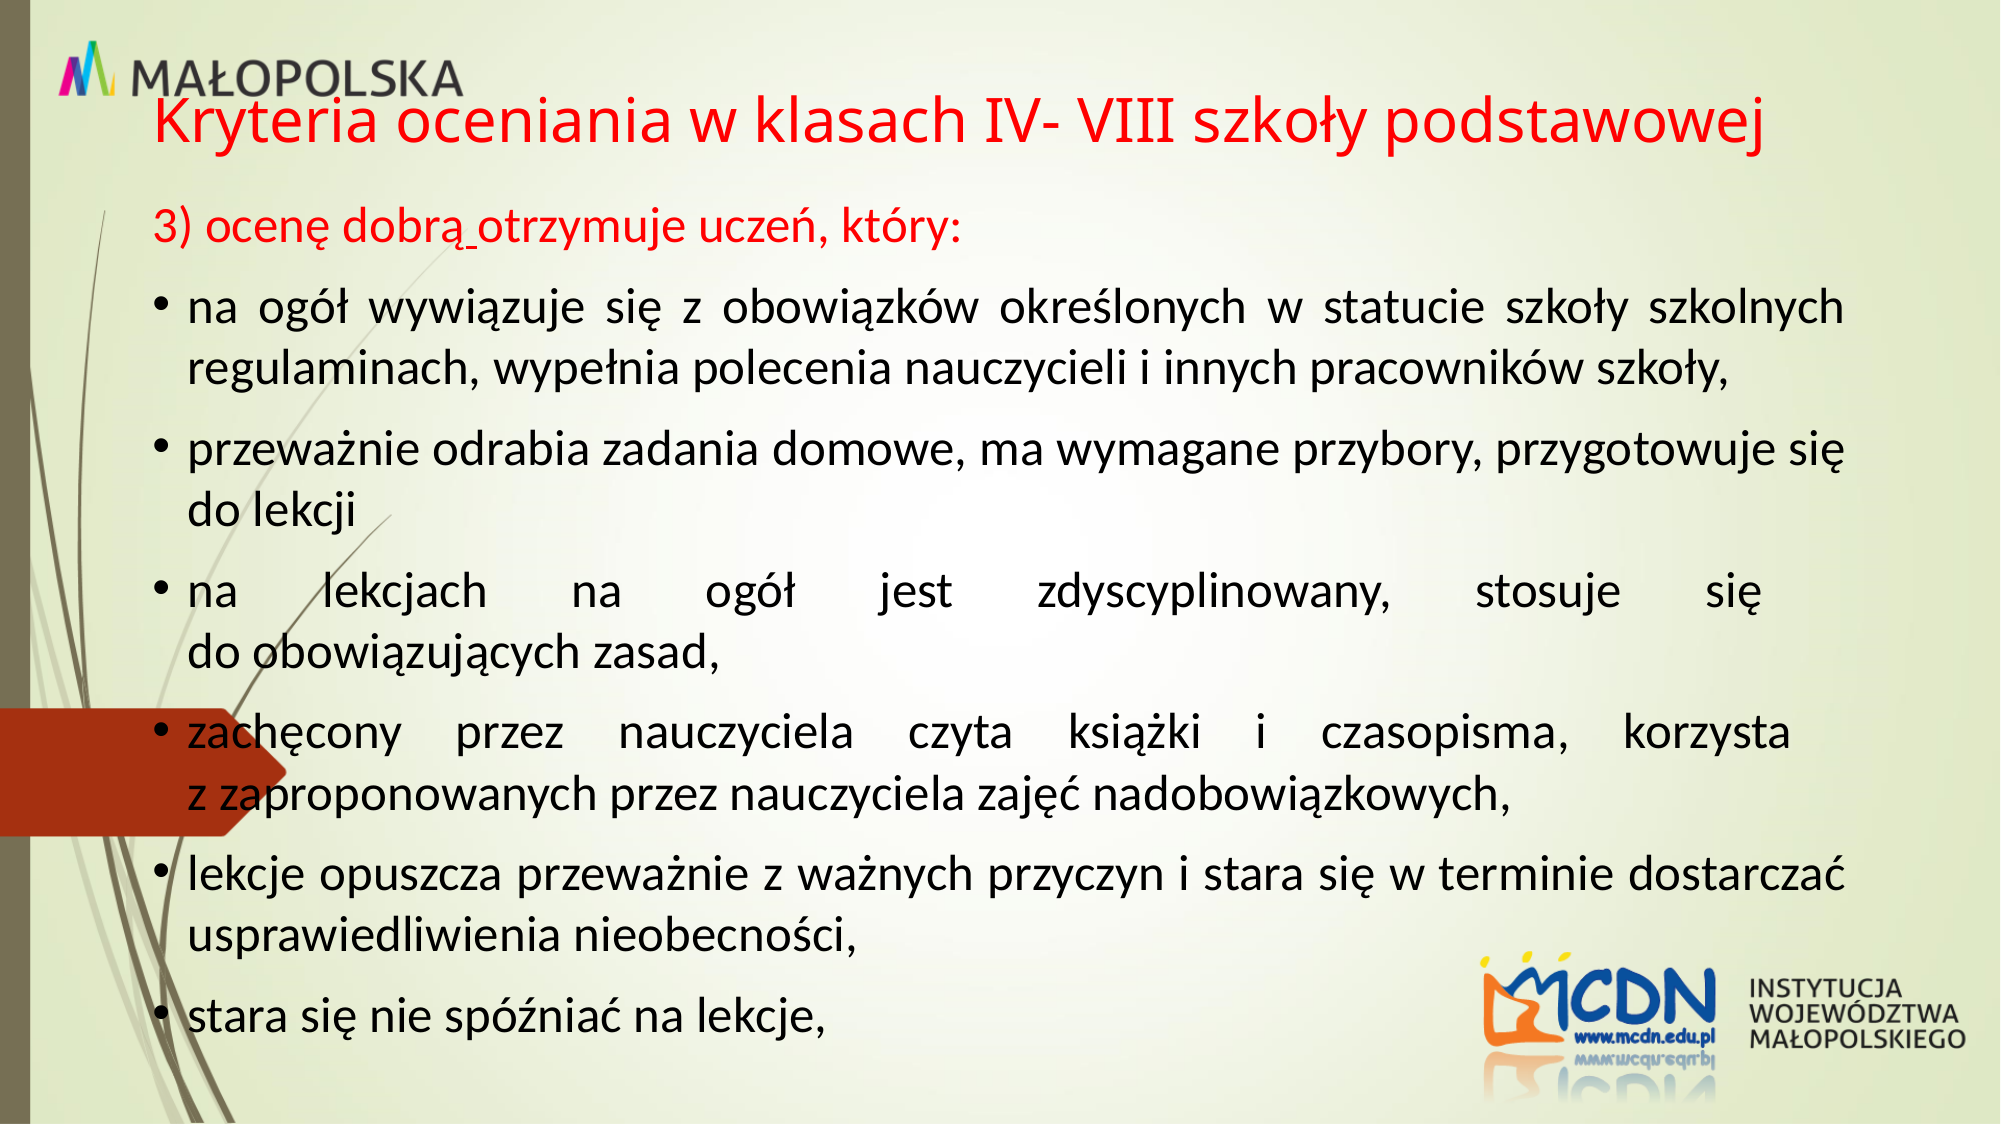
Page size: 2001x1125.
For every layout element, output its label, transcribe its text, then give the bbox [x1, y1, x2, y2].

list 3) ocenę dobrą otrzymuje uczeń, który: na ogół wywiązuje się z obowiązków określonych w statucie szkoły szkolnych regulaminach, wypełnia polecenia nauczycieli i innych pracowników szkoły, przeważnie odrabia zadania domowe, ma wymagane przybory, przygotowuje się do lekcji na lekcjach na ogół jest zdyscyplinowany, stosuje się do obowiązujących zasad, zachęcony przez nauczyciela czyta książki i czasopisma, korzysta z zaproponowanych przez nauczyciela zajęć nadobowiązkowych, lekcje opuszcza przeważnie z ważnych przyczyn i stara się w terminie dostarczać usprawiedliwienia nieobecności, stara się nie spóźniać na lekcje, [137, 184, 1863, 1065]
picture [0, 0, 2001, 1125]
title Kryteria oceniania w klasach IV- VIII szkoły podstawowej [137, 59, 1863, 184]
